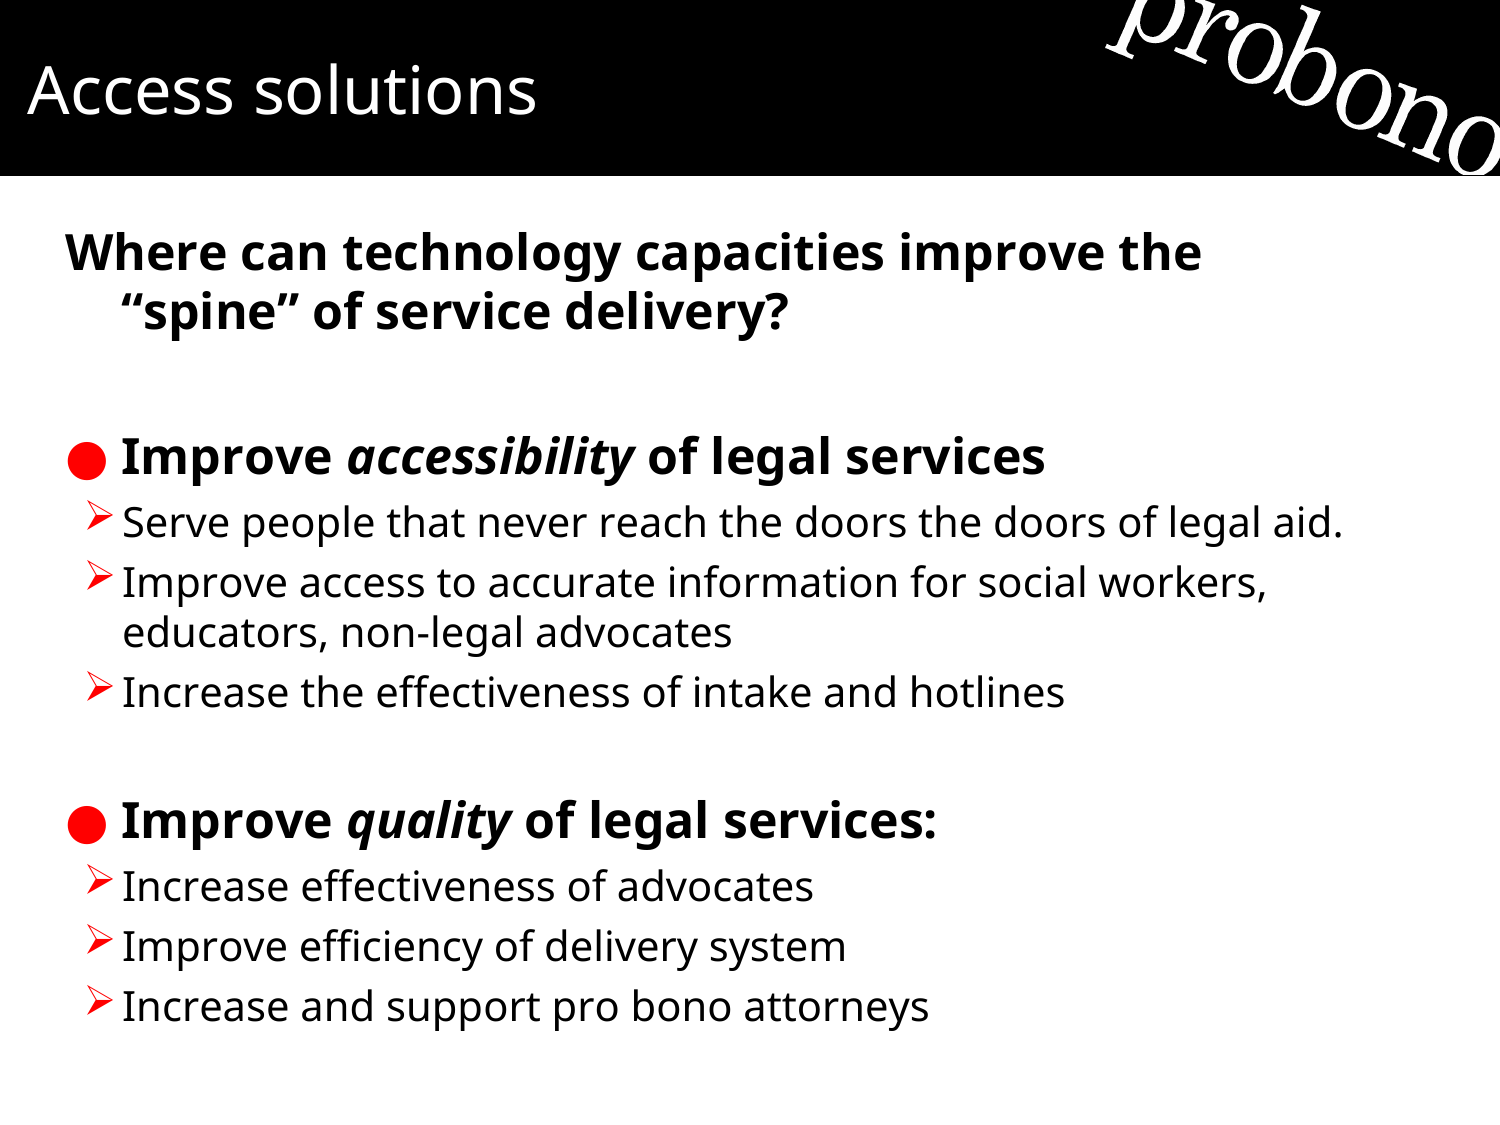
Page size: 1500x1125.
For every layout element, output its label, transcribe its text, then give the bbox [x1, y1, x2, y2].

title Access solutions [12, 37, 1201, 138]
list Where can technology capacities improve the “spine” of service delivery? Improve accessibility of legal services Serve people that never reach the doors the doors of legal aid. Improve access to accurate information for social workers, educators, non-legal advocates Increase the effectiveness of intake and hotlines Improve quality of legal services: Increase effectiveness of advocates Improve efficiency of delivery system Increase and support pro bono attorneys [50, 212, 1388, 1111]
